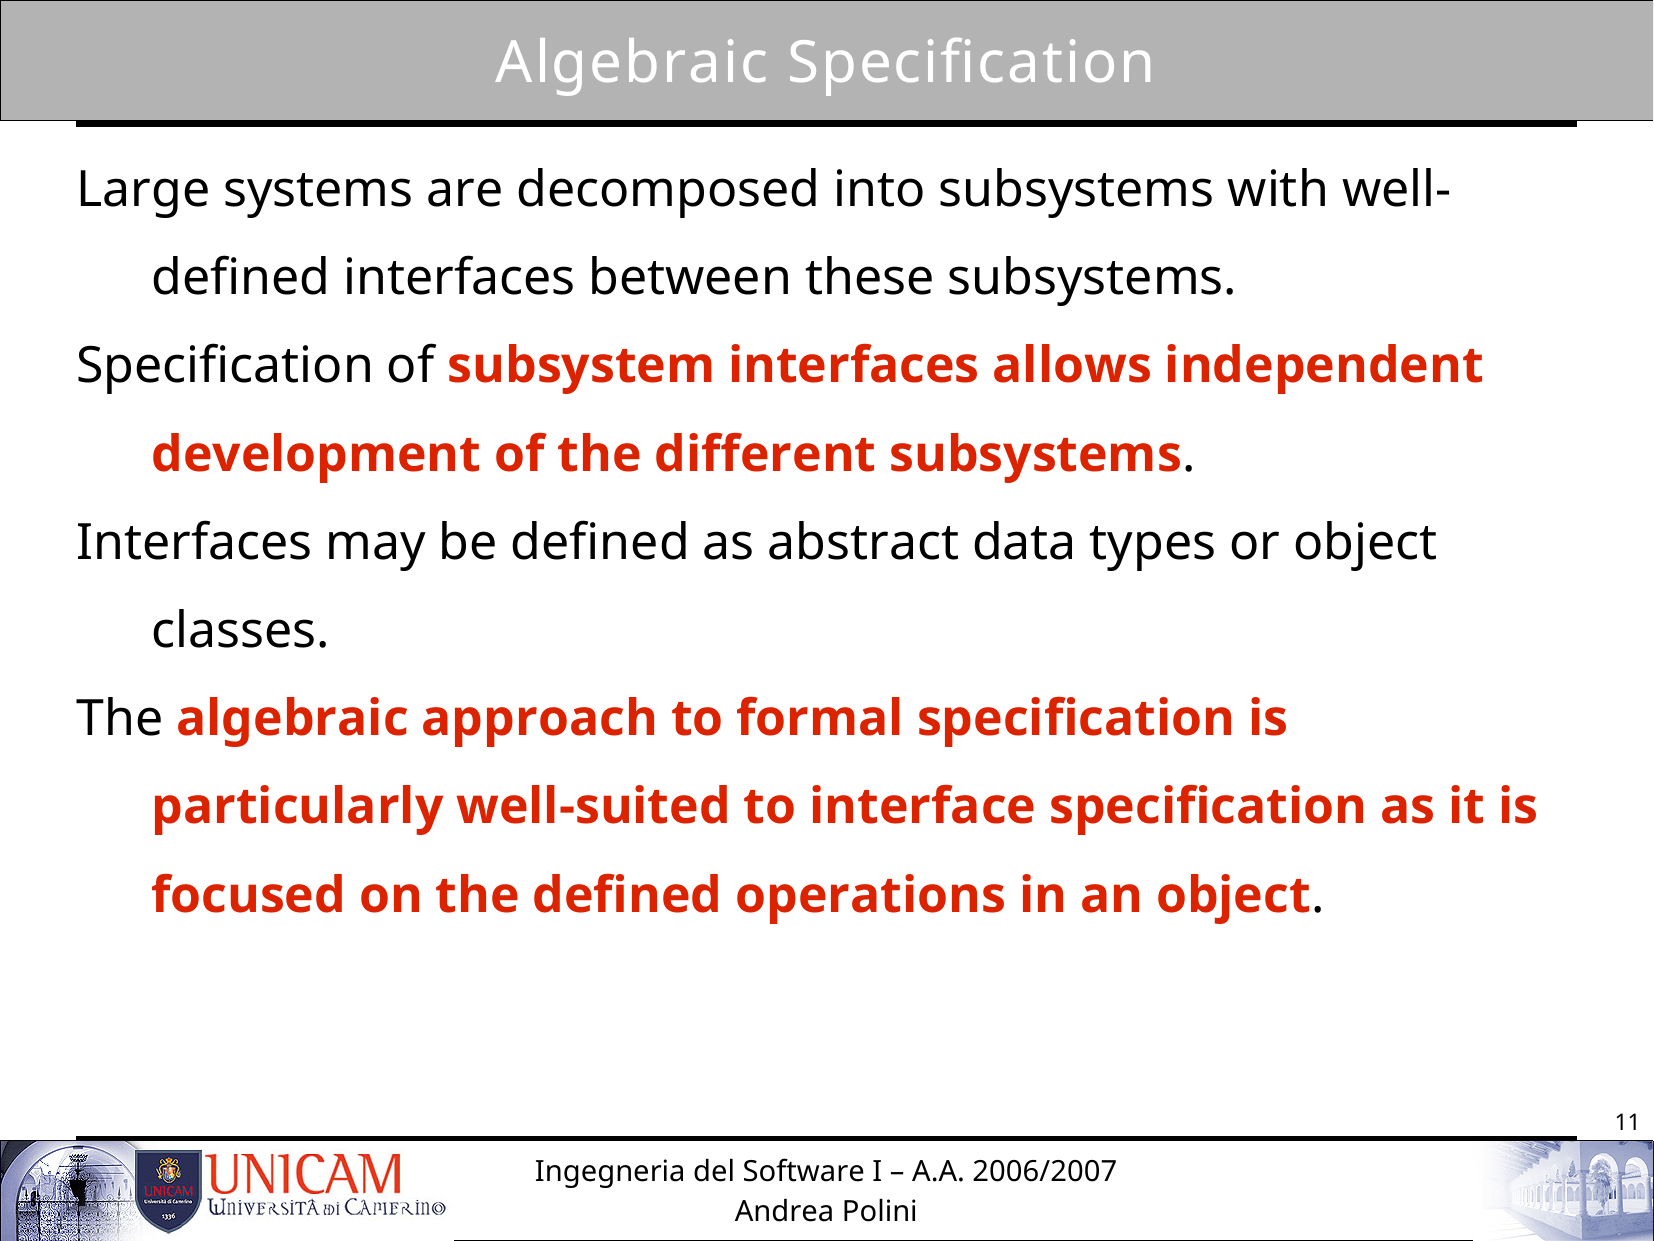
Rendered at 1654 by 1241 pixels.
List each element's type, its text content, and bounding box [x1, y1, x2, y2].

list Large systems are decomposed into subsystems with well-defined interfaces between these subsystems. Specification of subsystem interfaces allows independent development of the different subsystems. Interfaces may be defined as abstract data types or object classes. The algebraic approach to formal specification is particularly well-suited to interface specification as it is focused on the defined operations in an object. [76, 152, 1577, 876]
picture [1473, 1141, 1654, 1241]
title Algebraic Specification [0, 0, 1653, 121]
picture [0, 1141, 454, 1241]
